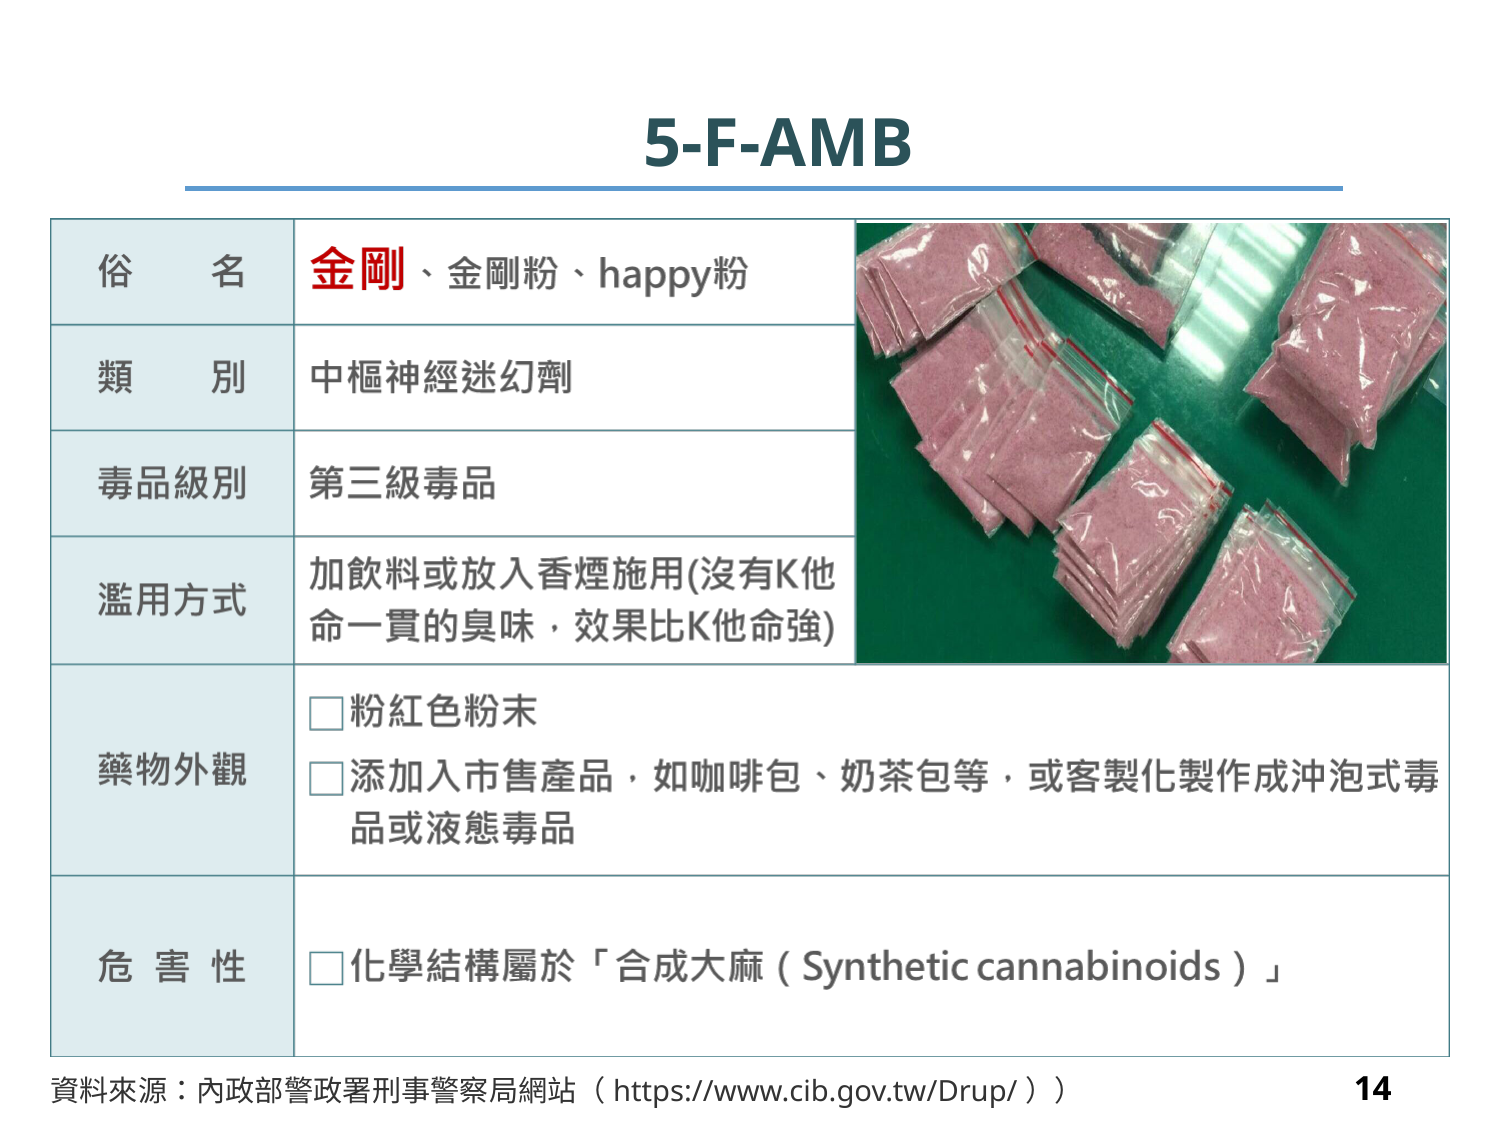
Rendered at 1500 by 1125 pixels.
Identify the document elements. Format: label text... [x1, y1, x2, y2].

text_box 14 [1338, 1059, 1500, 1120]
text_box 資料來源：內政部警政署刑事警察局網站（https://www.cib.gov.tw/Drup/）） [35, 1064, 1133, 1114]
picture [50, 218, 1450, 1057]
text_box 5-F-AMB [628, 93, 930, 188]
